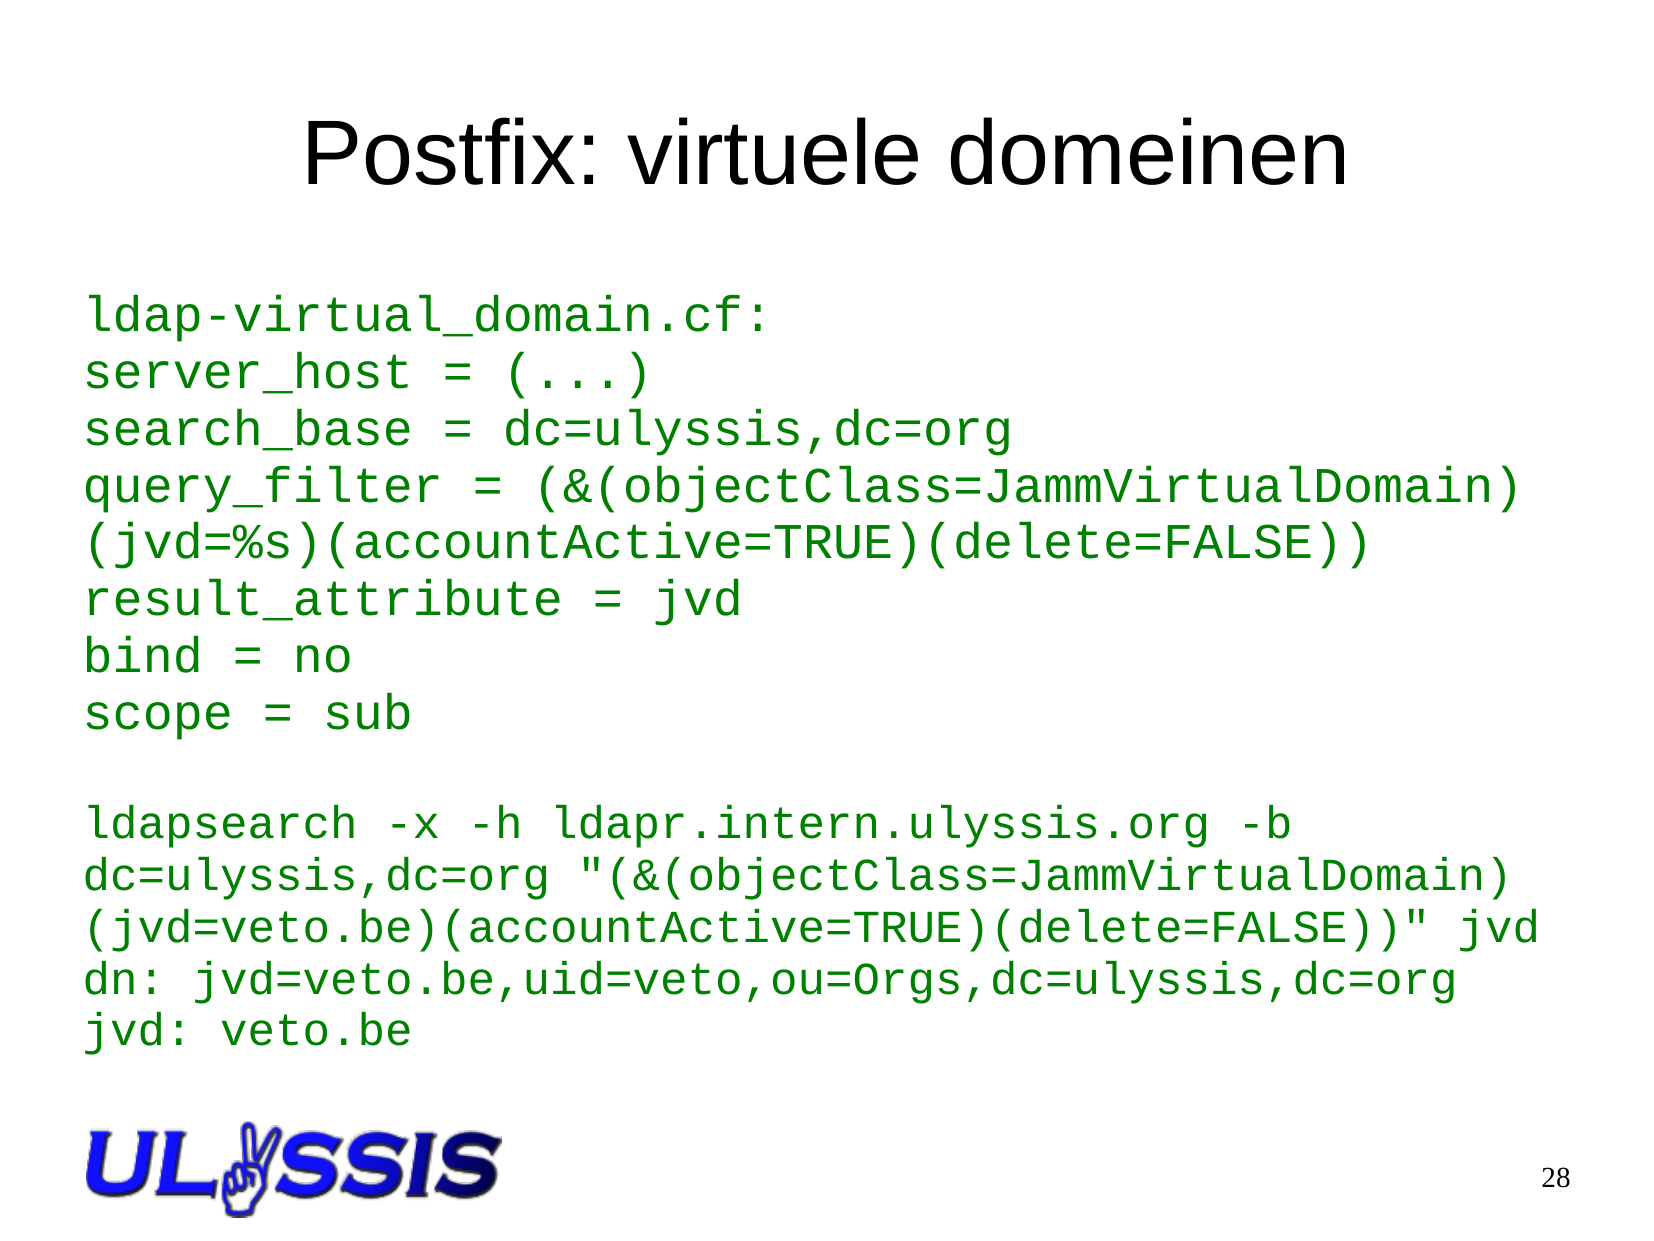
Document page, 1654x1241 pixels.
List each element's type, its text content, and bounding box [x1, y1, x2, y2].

picture [86, 1126, 502, 1218]
list ldap-virtual_domain.cf: server_host = (...) search_base = dc=ulyssis,dc=org query_filter = (&(objectClass=JammVirtualDomain)(jvd=%s)(accountActive=TRUE)(delete=FALSE)) result_attribute = jvd bind = no scope = sub ldapsearch -x -h ldapr.intern.ulyssis.org -b dc=ulyssis,dc=org "(&(objectClass=JammVirtualDomain)(jvd=veto.be)(accountActive=TRUE)(delete=FALSE))" jvd dn: jvd=veto.be,uid=veto,ou=Orgs,dc=ulyssis,dc=org jvd: veto.be [82, 290, 1571, 1126]
title Postfix: virtuele domeinen [82, 56, 1571, 250]
